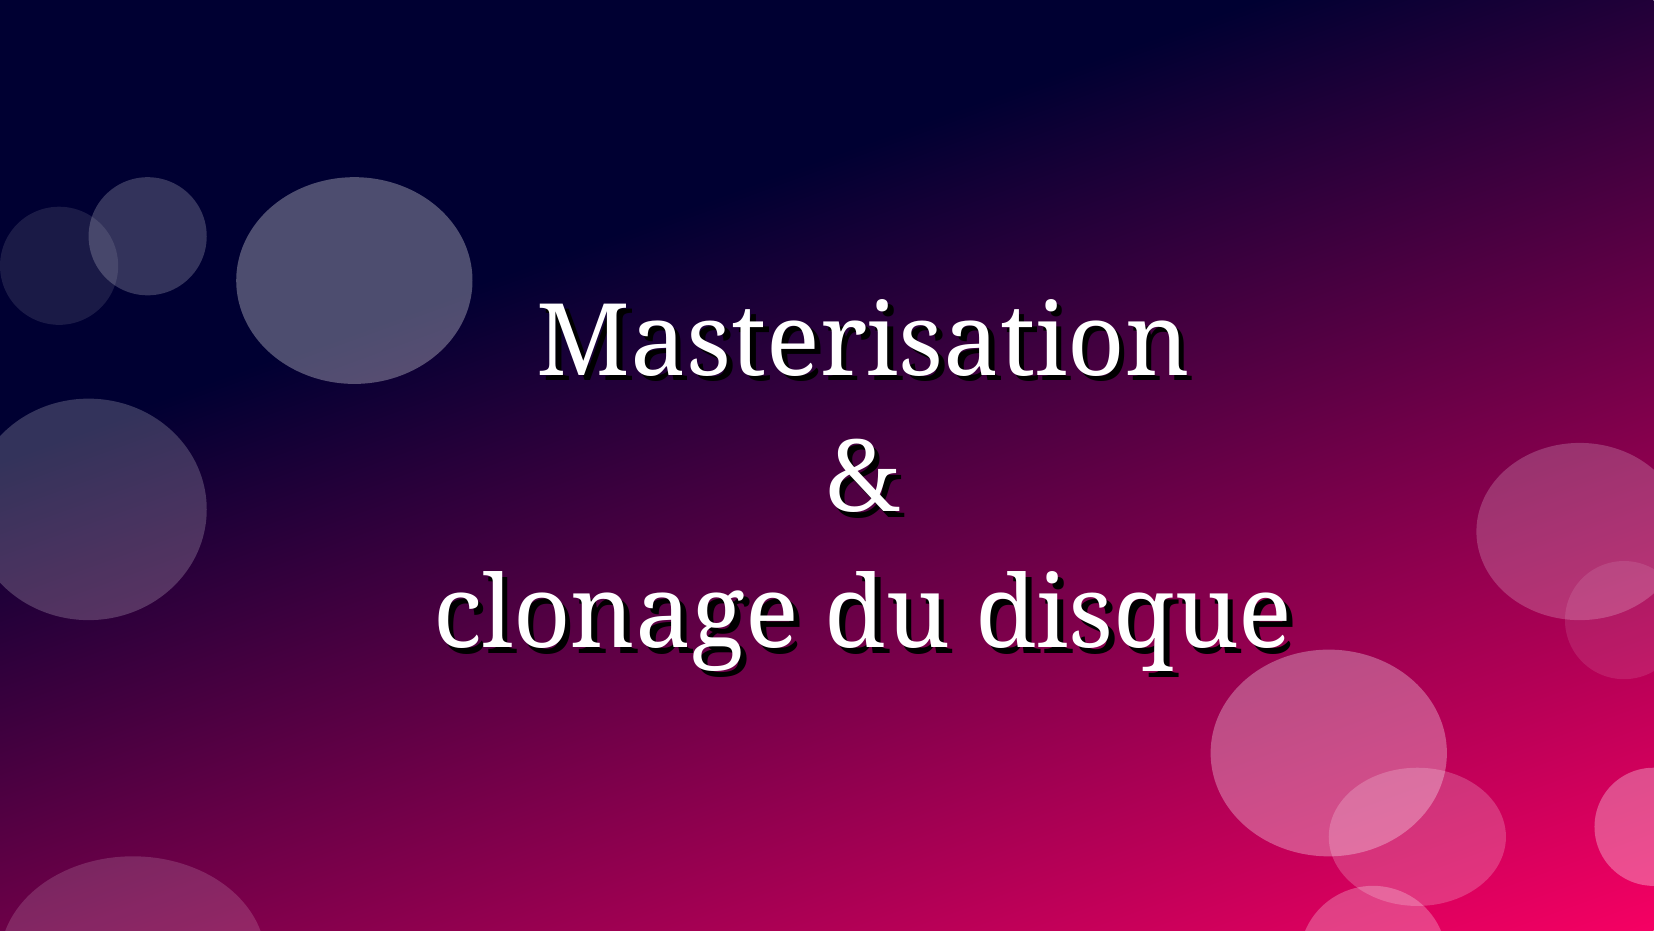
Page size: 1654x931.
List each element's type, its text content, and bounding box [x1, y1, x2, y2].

text_box Masterisation & clonage du disque [344, 260, 1382, 697]
